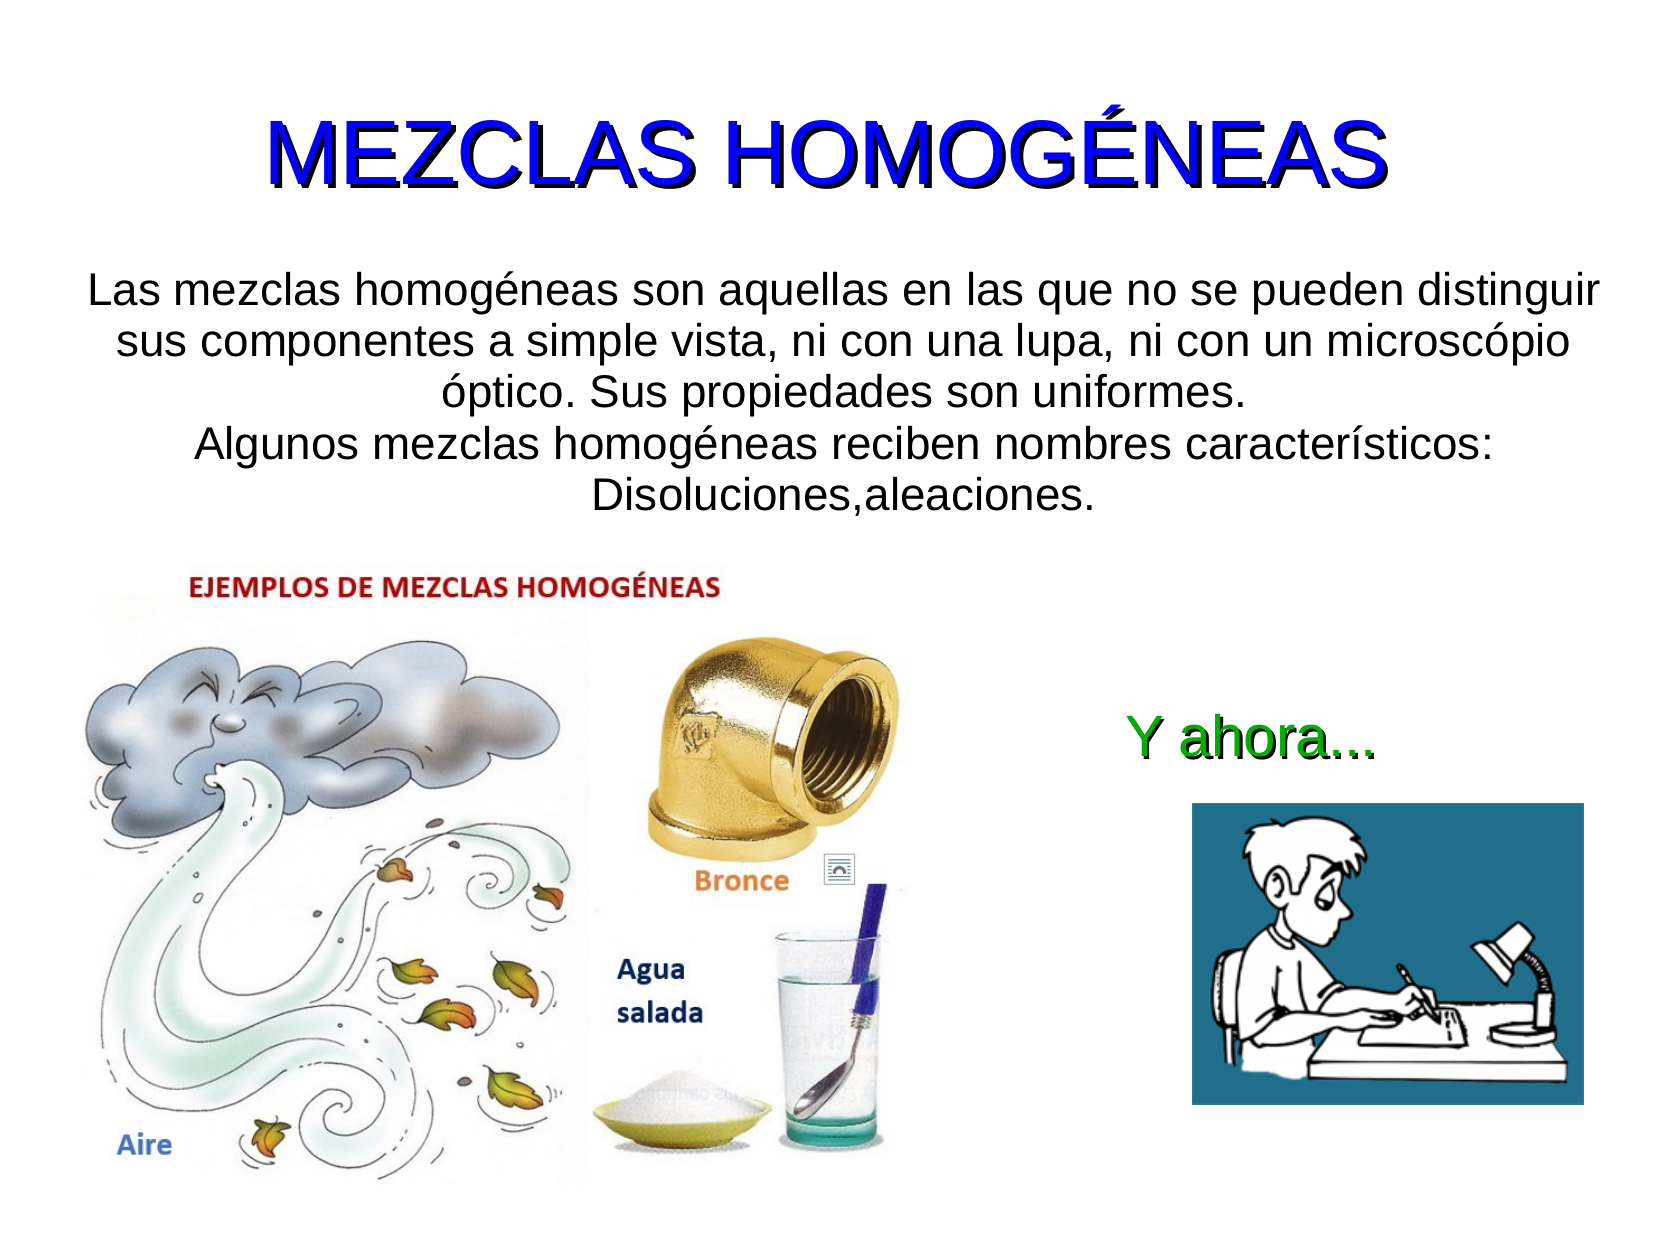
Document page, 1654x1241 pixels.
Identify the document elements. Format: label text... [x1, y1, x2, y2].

picture [82, 566, 910, 1185]
picture [1192, 803, 1584, 1105]
text_box Y ahora... [1110, 696, 1453, 777]
text_box Las mezclas homogéneas son aquellas en las que no se pueden distinguir sus componentes a simple vista, ni con una lupa, ni con un microscópio óptico. Sus propiedades son uniformes. Algunos mezclas homogéneas reciben nombres característicos: Disoluciones,aleaciones. [70, 256, 1619, 532]
title MEZCLAS HOMOGÉNEAS [82, 49, 1571, 256]
